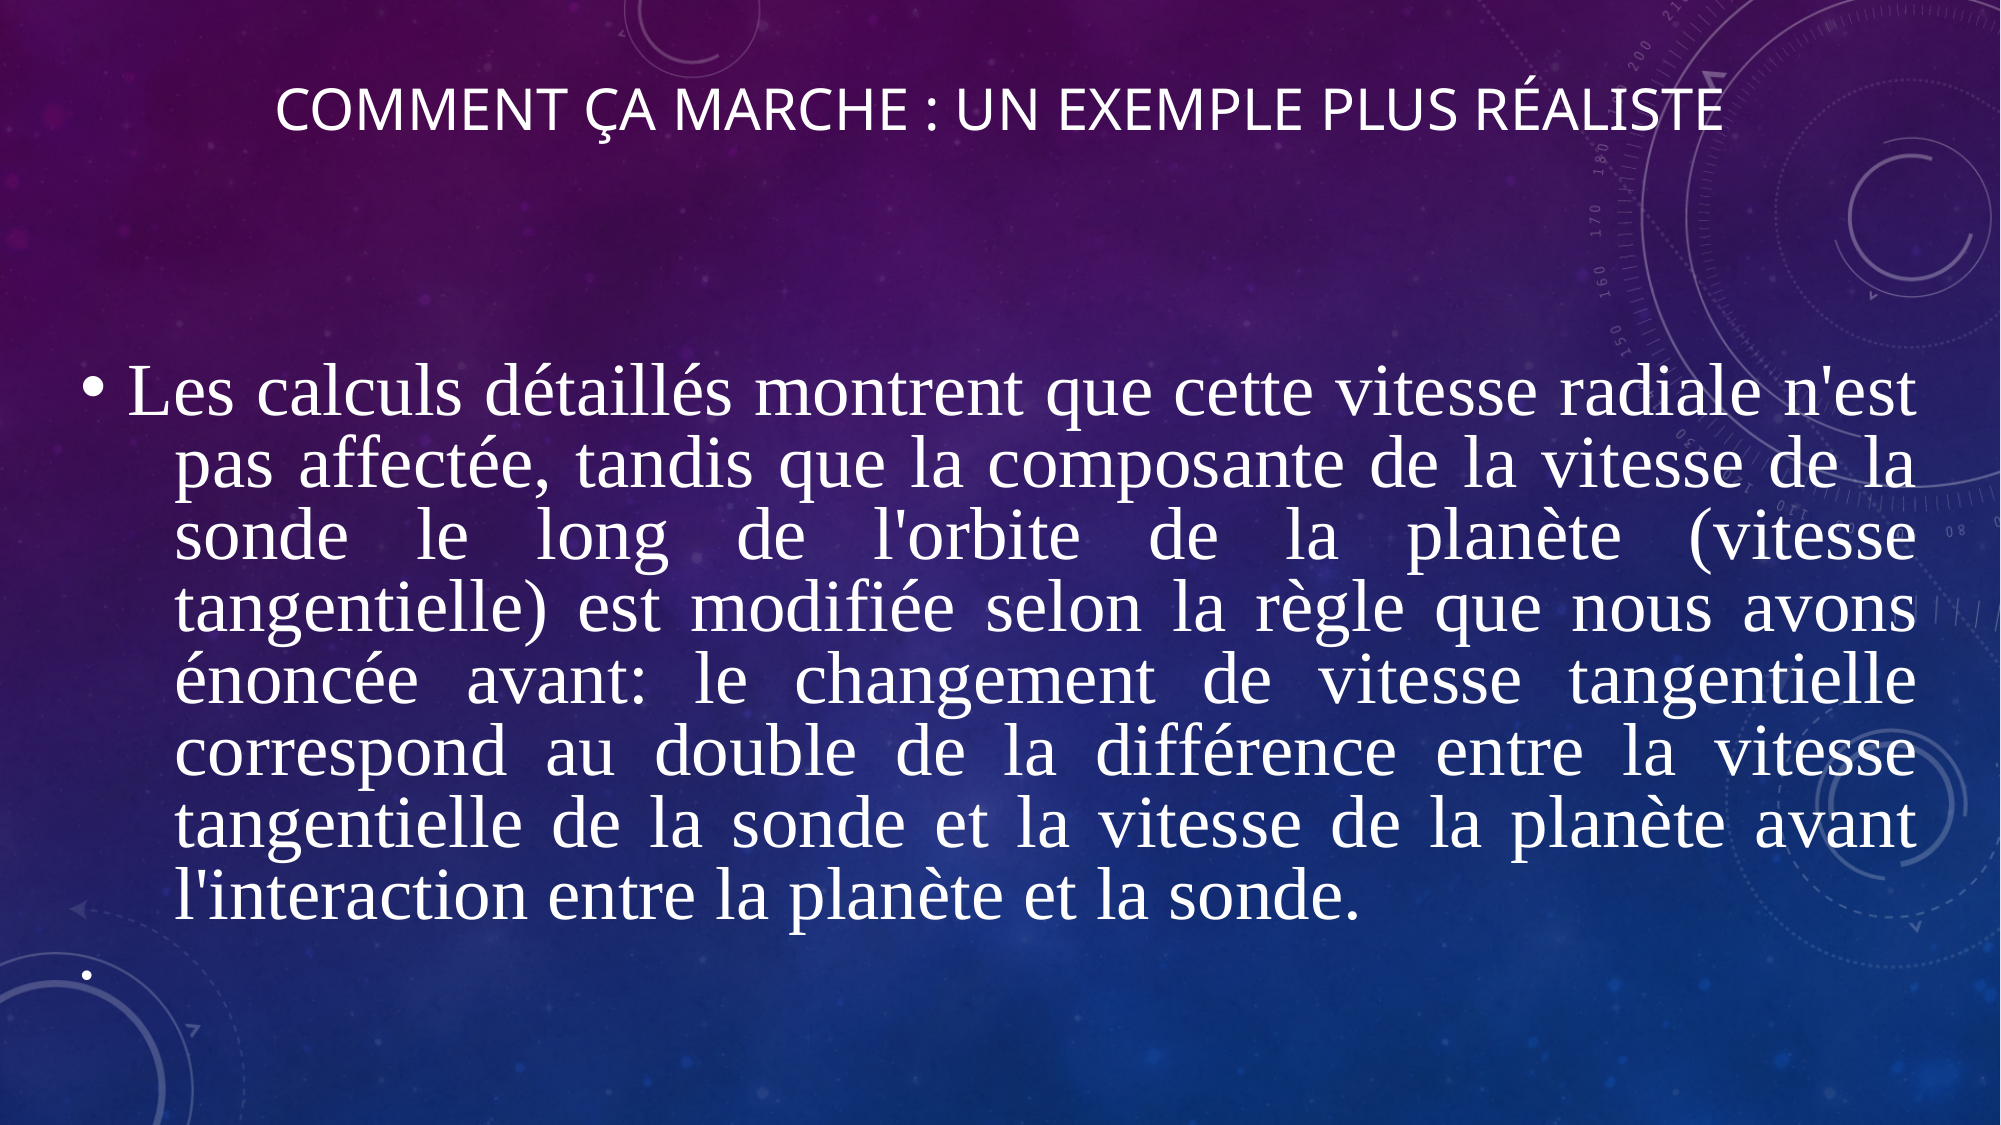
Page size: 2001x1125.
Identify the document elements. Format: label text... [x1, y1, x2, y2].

title Comment ça marche : Un exemple plus réaliste [259, 38, 1865, 176]
list Les calculs détaillés montrent que cette vitesse radiale n'est pas affectée, tandis que la composante de la vitesse de la sonde le long de l'orbite de la planète (vitesse tangentielle) est modifiée selon la règle que nous avons énoncée avant: le changement de vitesse tangentielle correspond au double de la différence entre la vitesse tangentielle de la sonde et la vitesse de la planète avant l'interaction entre la planète et la sonde. [65, 247, 1935, 1106]
